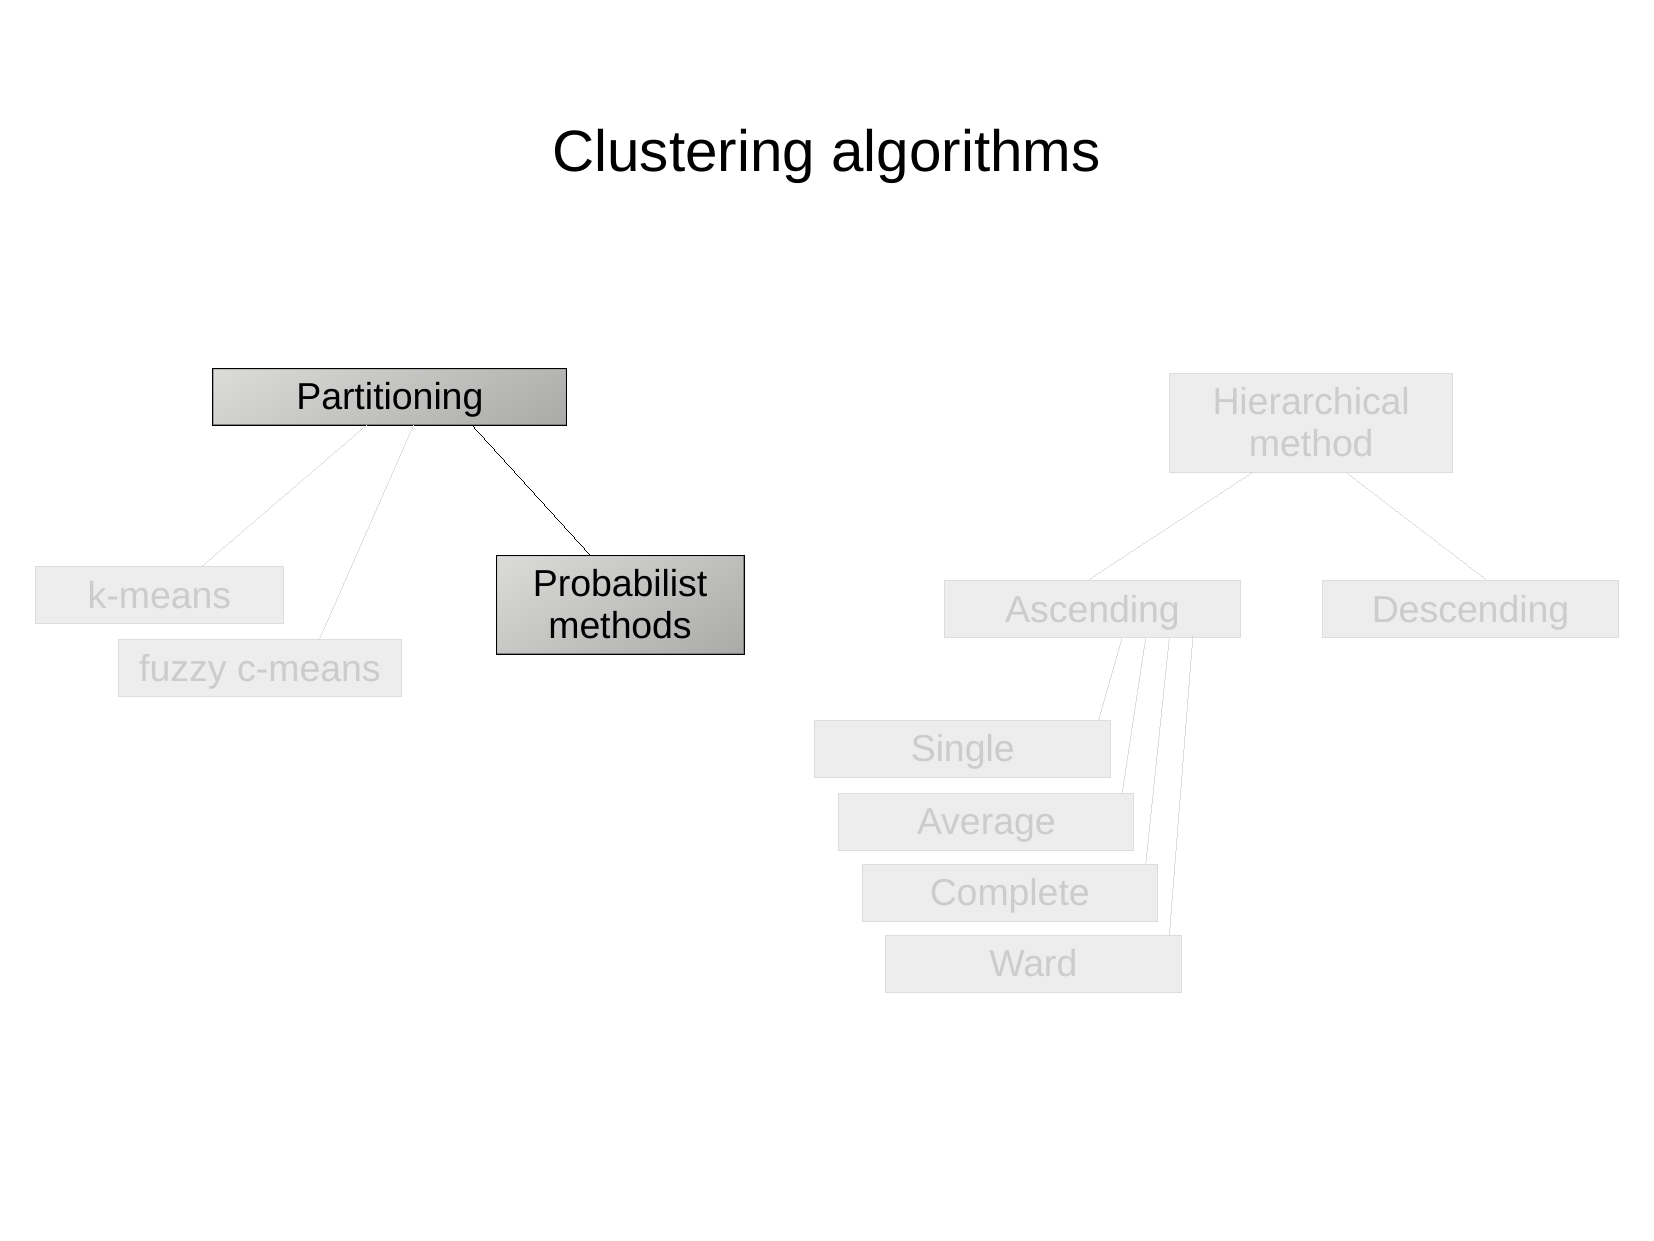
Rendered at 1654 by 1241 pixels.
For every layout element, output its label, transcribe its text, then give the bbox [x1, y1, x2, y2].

text_box Ward [885, 935, 1182, 993]
text_box Probabilist methods [496, 555, 745, 655]
text_box k-means [35, 566, 284, 624]
text_box Complete [862, 864, 1158, 922]
text_box Partitioning [212, 368, 567, 426]
title Clustering algorithms [0, 90, 1654, 213]
text_box Ascending [944, 580, 1241, 638]
text_box Descending [1322, 580, 1619, 638]
text_box Hierarchical method [1169, 373, 1453, 473]
text_box fuzzy c-means [118, 639, 402, 697]
text_box Single [814, 720, 1111, 778]
text_box Average [838, 793, 1134, 851]
